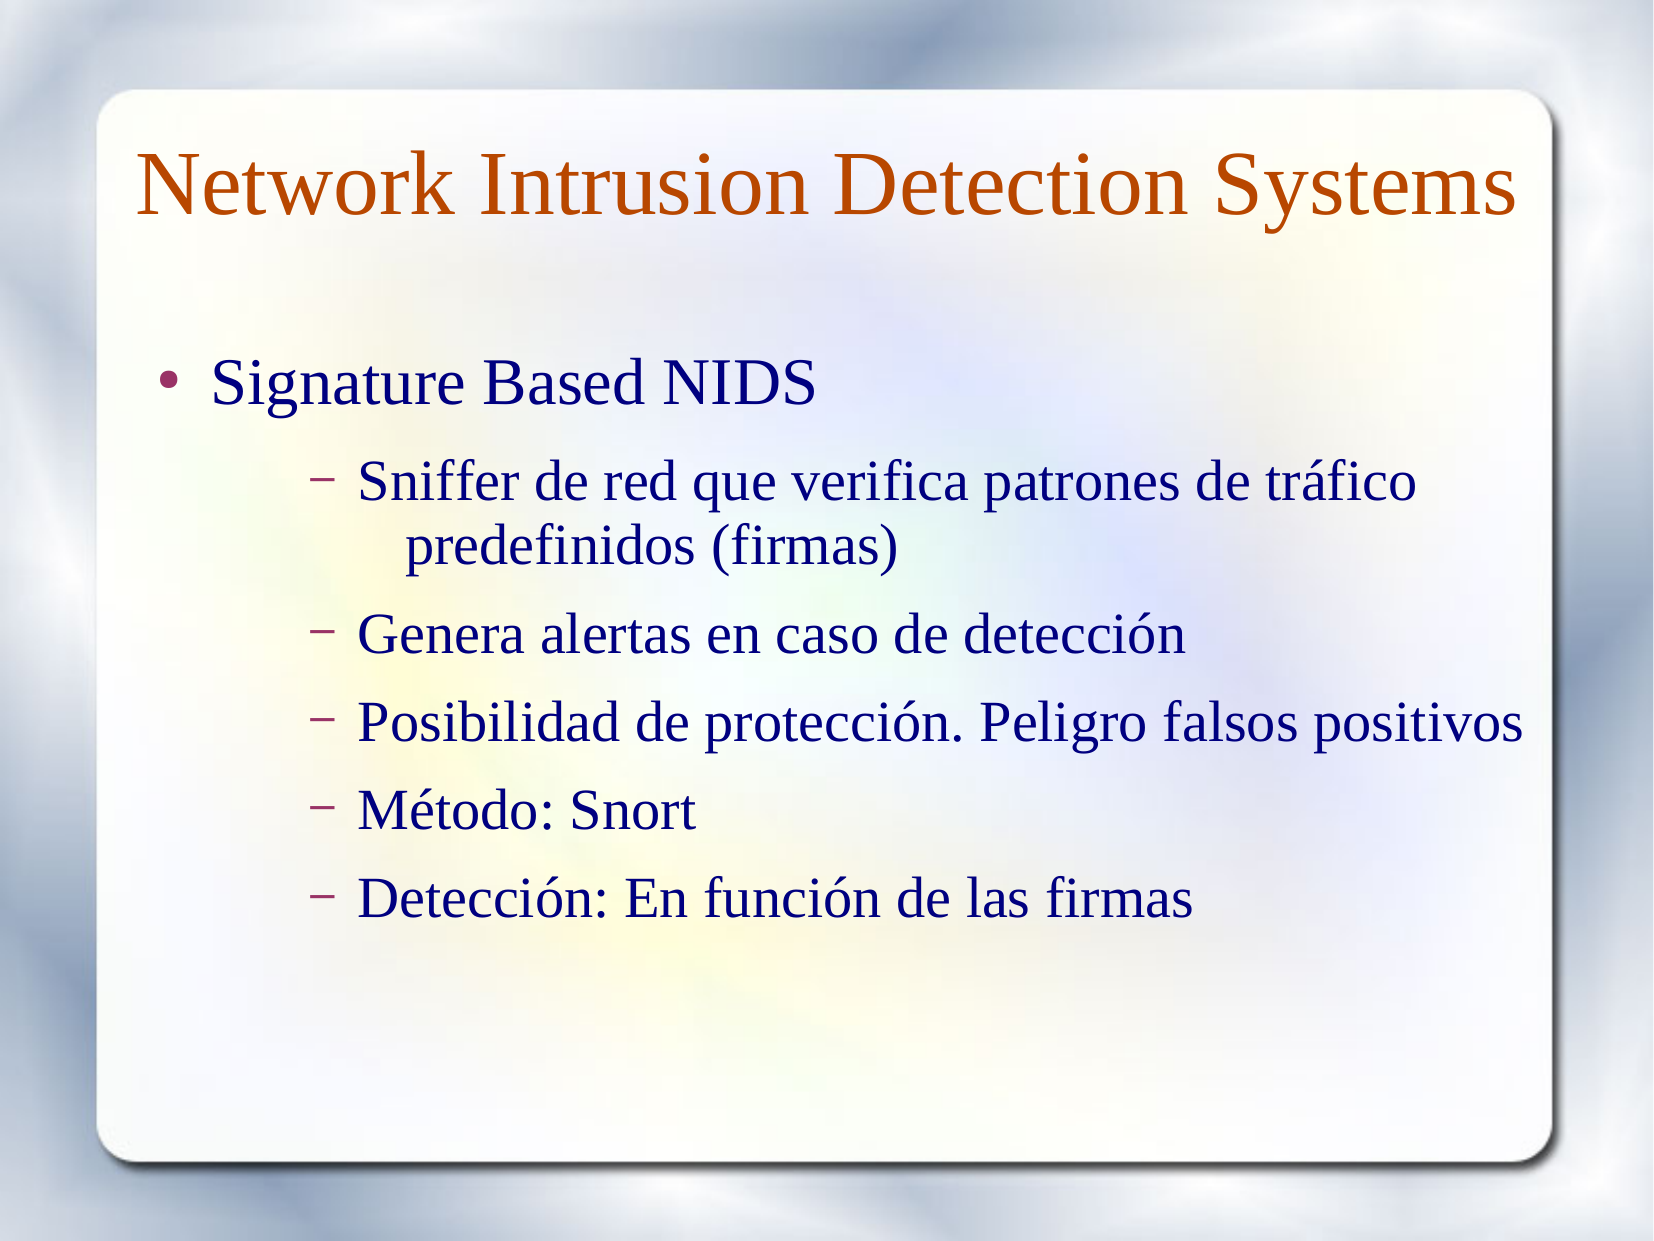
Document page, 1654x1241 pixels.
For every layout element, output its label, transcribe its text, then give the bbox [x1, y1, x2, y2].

picture [0, 0, 1654, 1241]
title Network Intrusion Detection Systems [121, 132, 1534, 235]
list Signature Based NIDS Sniffer de red que verifica patrones de tráfico predefinidos (firmas) Genera alertas en caso de detección Posibilidad de protección. Peligro falsos positivos Método: Snort Detección: En función de las firmas [121, 344, 1534, 1149]
